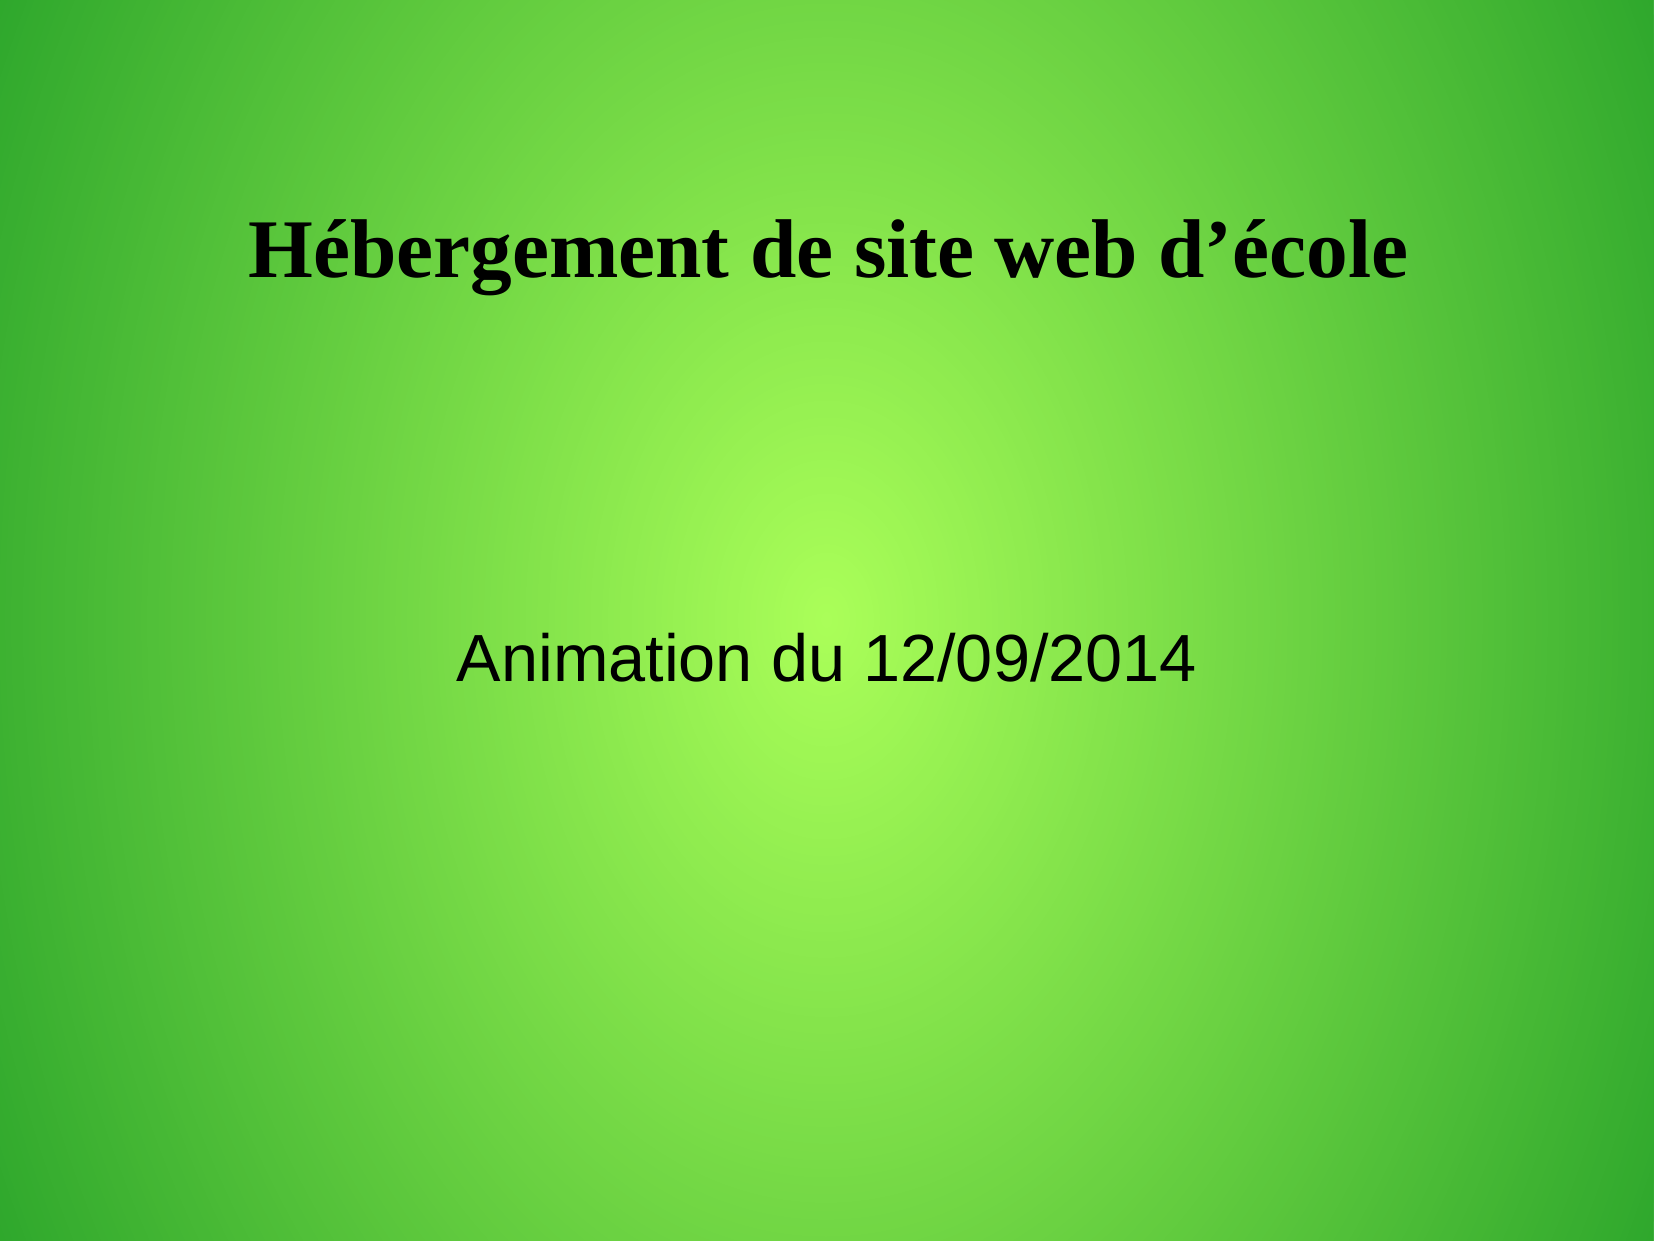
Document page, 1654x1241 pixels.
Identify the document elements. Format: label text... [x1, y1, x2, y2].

subtitle Animation du 12/09/2014 [82, 299, 1571, 1019]
title Hébergement de site web d’école [82, 2, 1571, 297]
